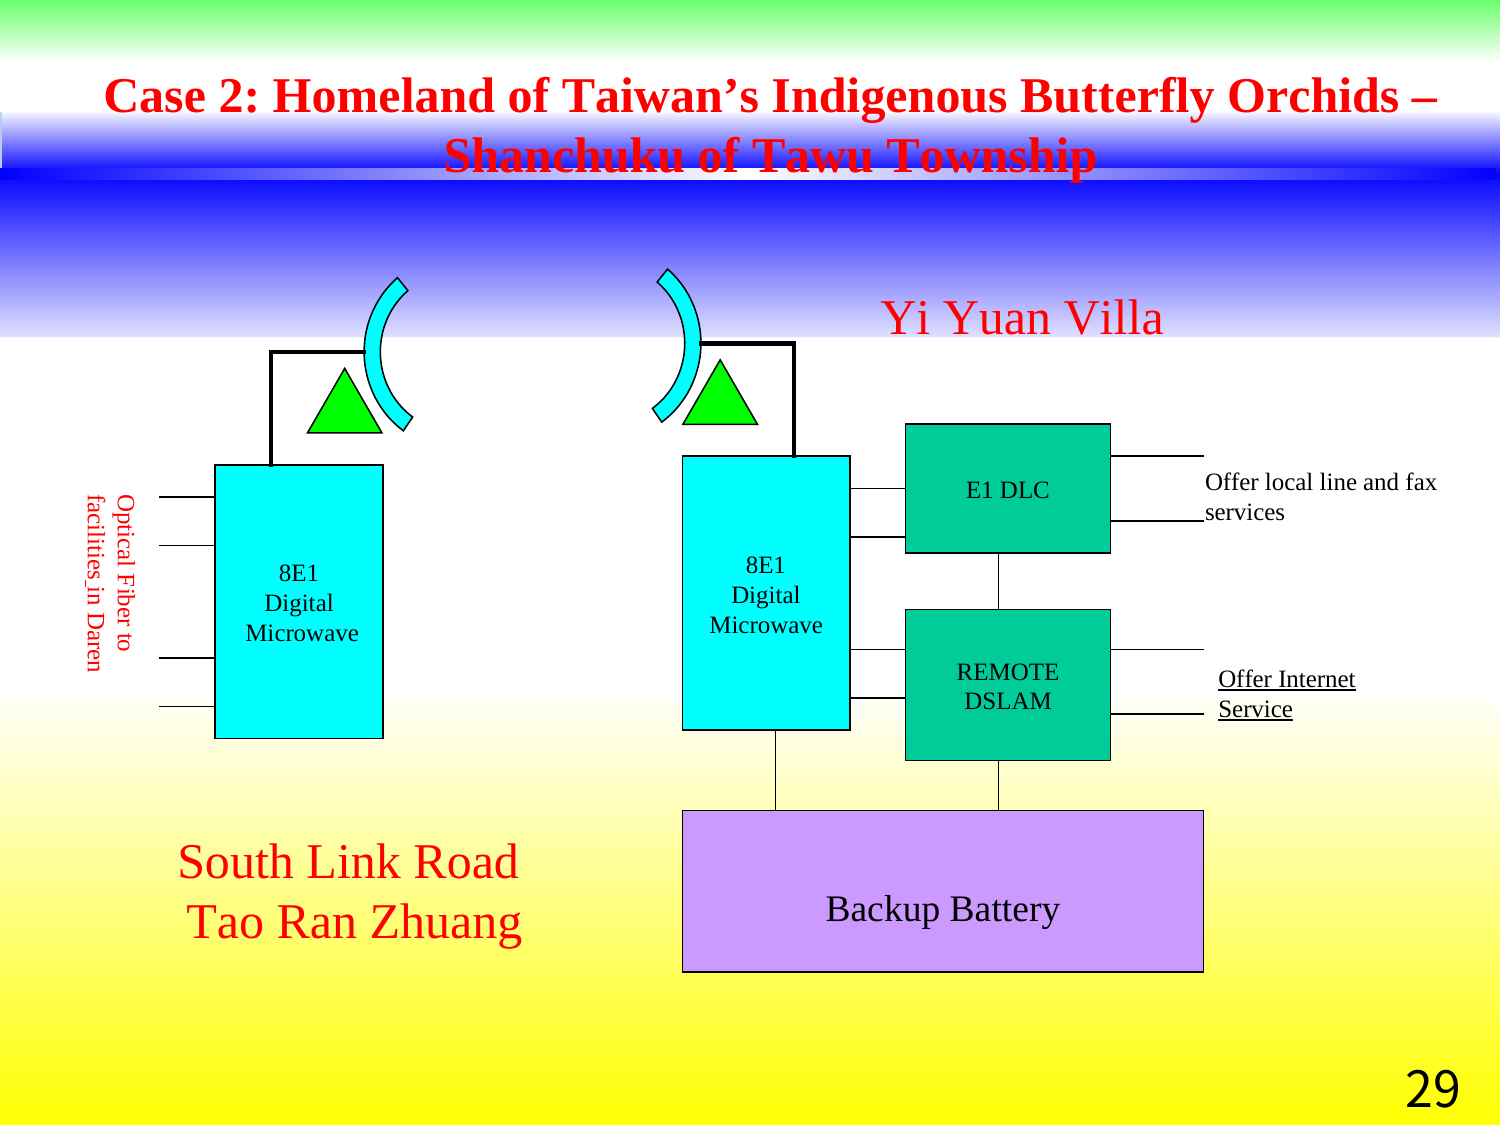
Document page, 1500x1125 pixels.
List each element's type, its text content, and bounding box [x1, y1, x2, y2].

text_box 8E1 Digital Microwave [215, 464, 383, 739]
text_box [652, 269, 701, 423]
text_box Backup Battery [682, 810, 1204, 972]
text_box [364, 277, 413, 431]
text_box Offer local line and fax services [1190, 397, 1500, 564]
text_box 8E1 Digital Microwave [682, 456, 850, 731]
text_box E1 DLC [905, 424, 1111, 553]
text_box Offer Internet Service [1203, 625, 1424, 761]
text_box Optical Fiber to facilities in Daren [61, 479, 181, 752]
text_box Yi Yuan Villa [828, 277, 1269, 353]
text_box [307, 368, 382, 433]
text_box Case 2: Homeland of Taiwan’s Indigenous Butterfly Orchids – Shanchuku of Tawu Township [41, 54, 1500, 191]
text_box REMOTE DSLAM [905, 609, 1111, 761]
text_box [682, 359, 758, 425]
text_box South Link Road Tao Ran Zhuang [117, 820, 592, 957]
